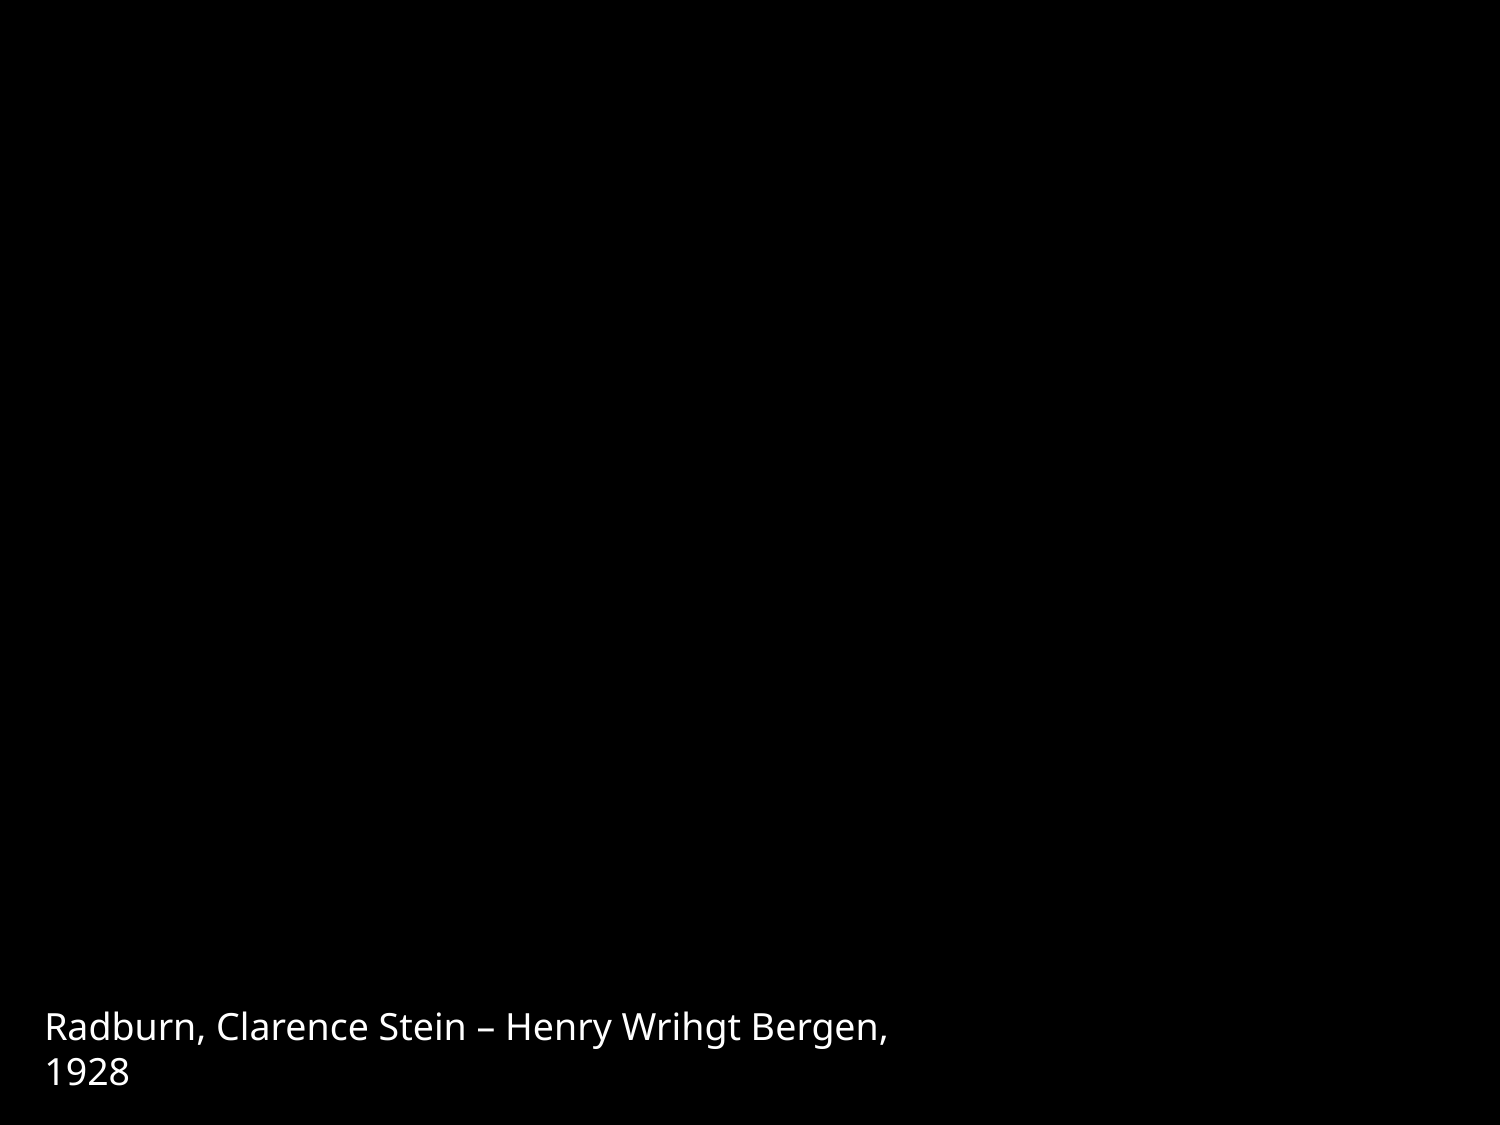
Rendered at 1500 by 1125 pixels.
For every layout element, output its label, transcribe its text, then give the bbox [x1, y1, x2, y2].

text_box Radburn, Clarence Stein – Henry Wrihgt Bergen, 1928 [29, 995, 975, 1102]
